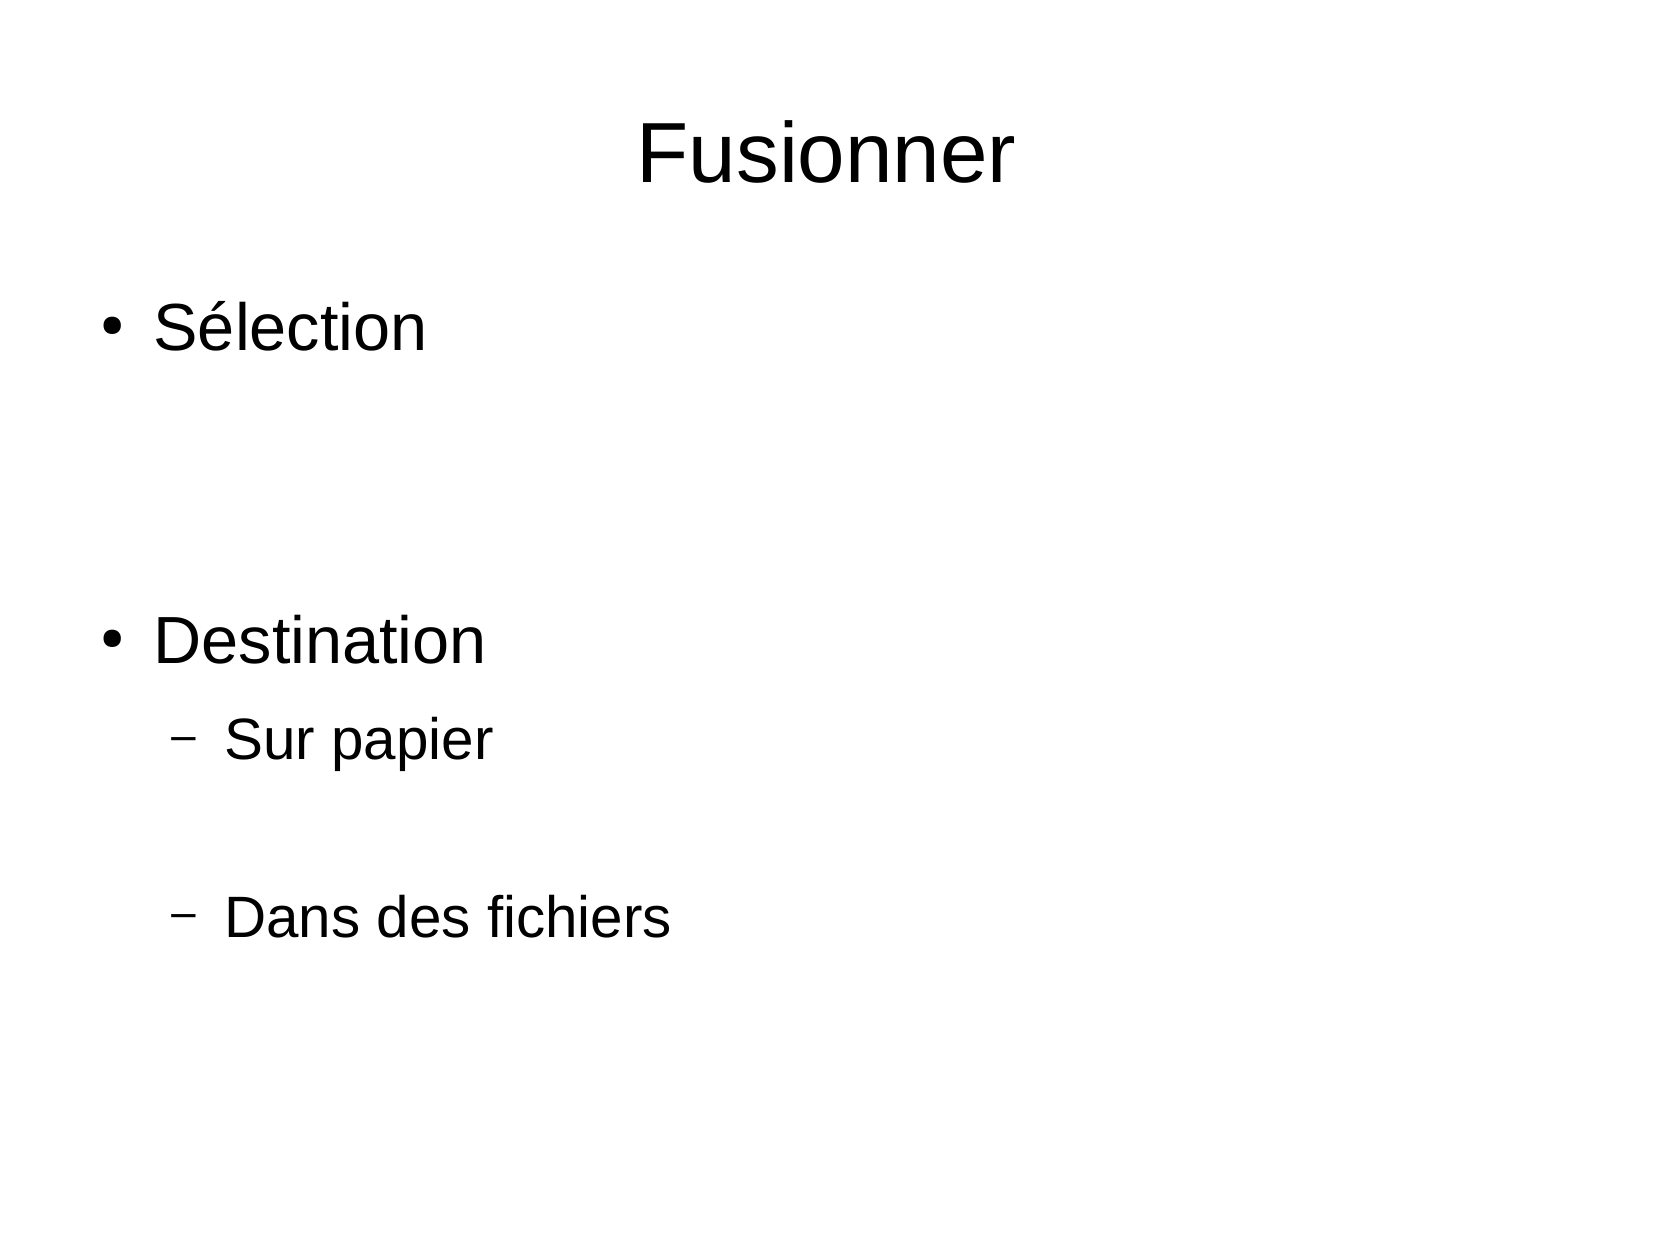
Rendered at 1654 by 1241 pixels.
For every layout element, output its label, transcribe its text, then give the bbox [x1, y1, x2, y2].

list Sélection Destination Sur papier Dans des fichiers [82, 290, 1571, 1010]
title Fusionner [82, 49, 1571, 257]
